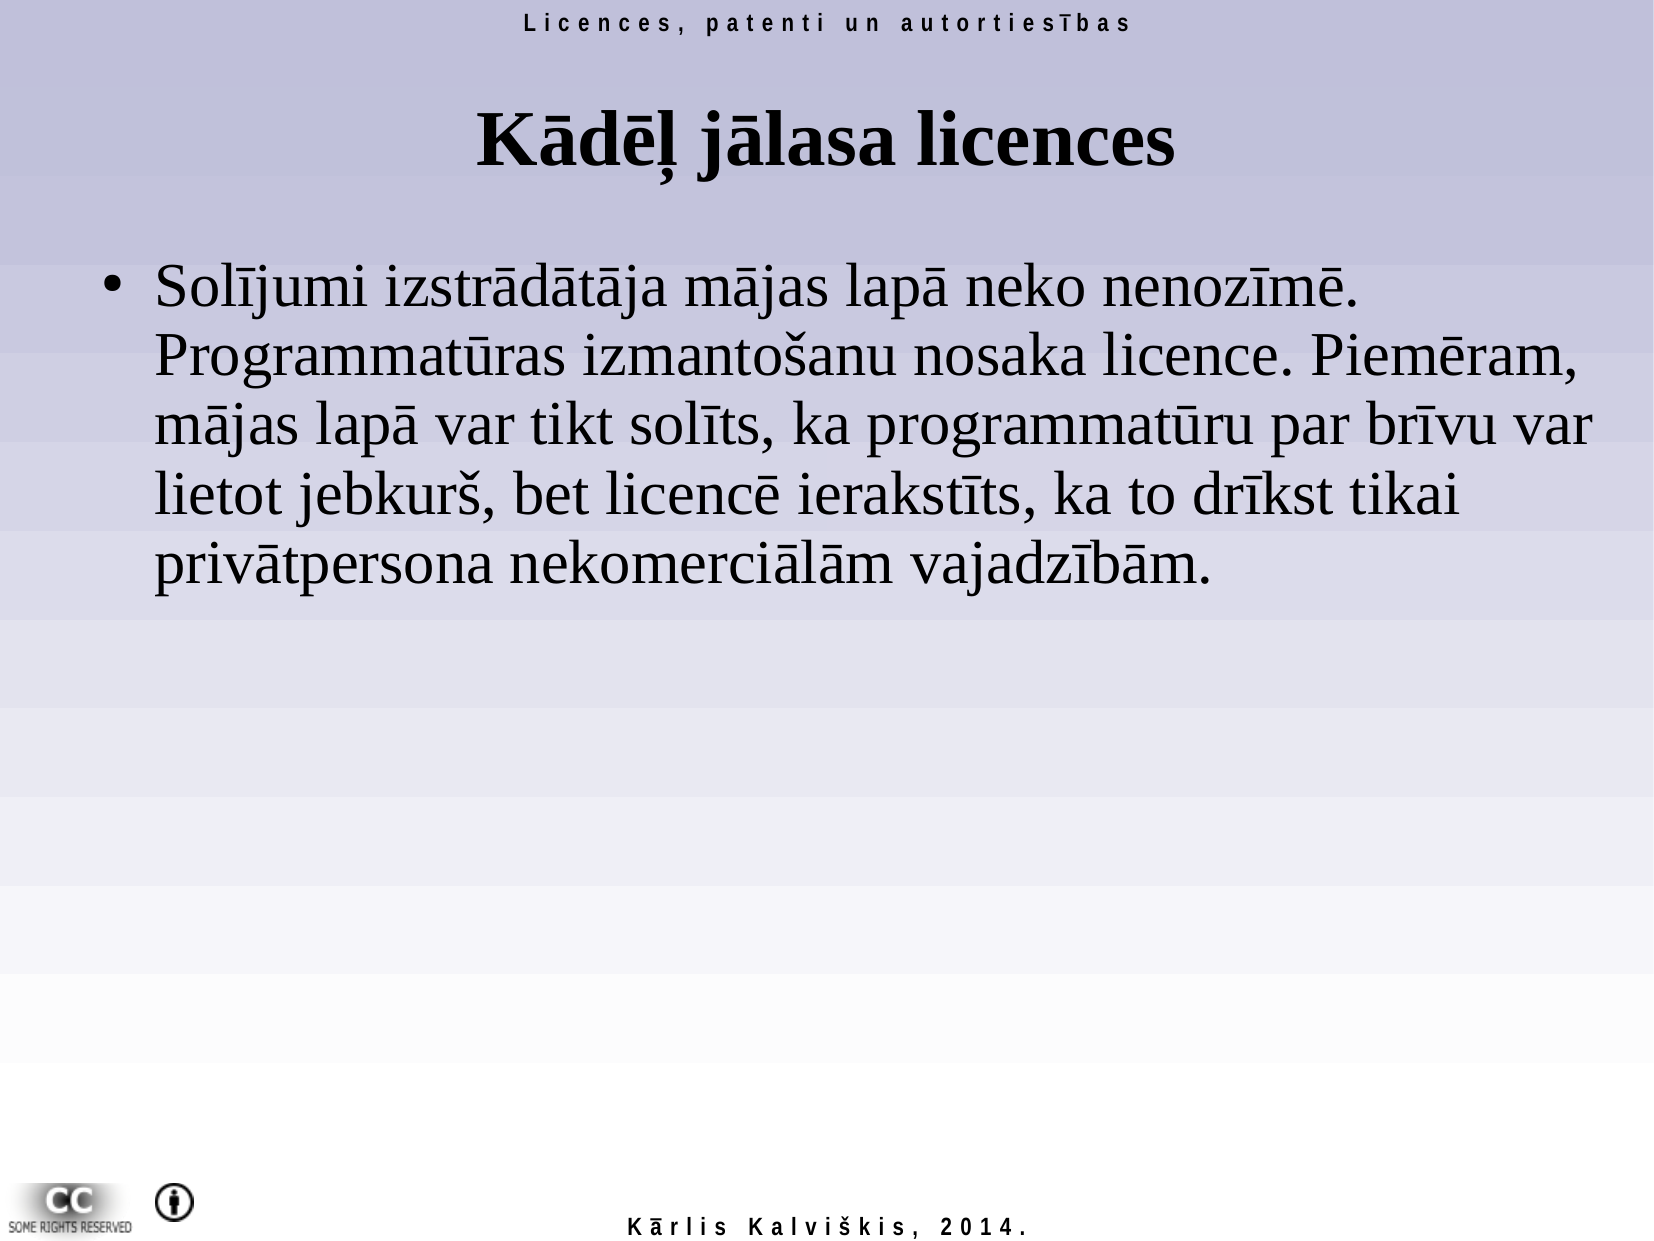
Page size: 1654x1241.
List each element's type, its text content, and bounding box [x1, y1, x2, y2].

title Kādēļ jālasa licences [0, 36, 1654, 241]
picture [0, 241, 1654, 1241]
picture [0, 0, 1654, 36]
list Solījumi izstrādātāja mājas lapā neko nenozīmē. Programmatūras izmantošanu nosaka licence. Piemēram, mājas lapā var tikt solīts, ka programmatūru par brīvu var lietot jebkurš, bet licencē ierakstīts, ka to drīkst tikai privātpersona nekomerciālām vajadzībām. [17, 250, 1632, 1206]
